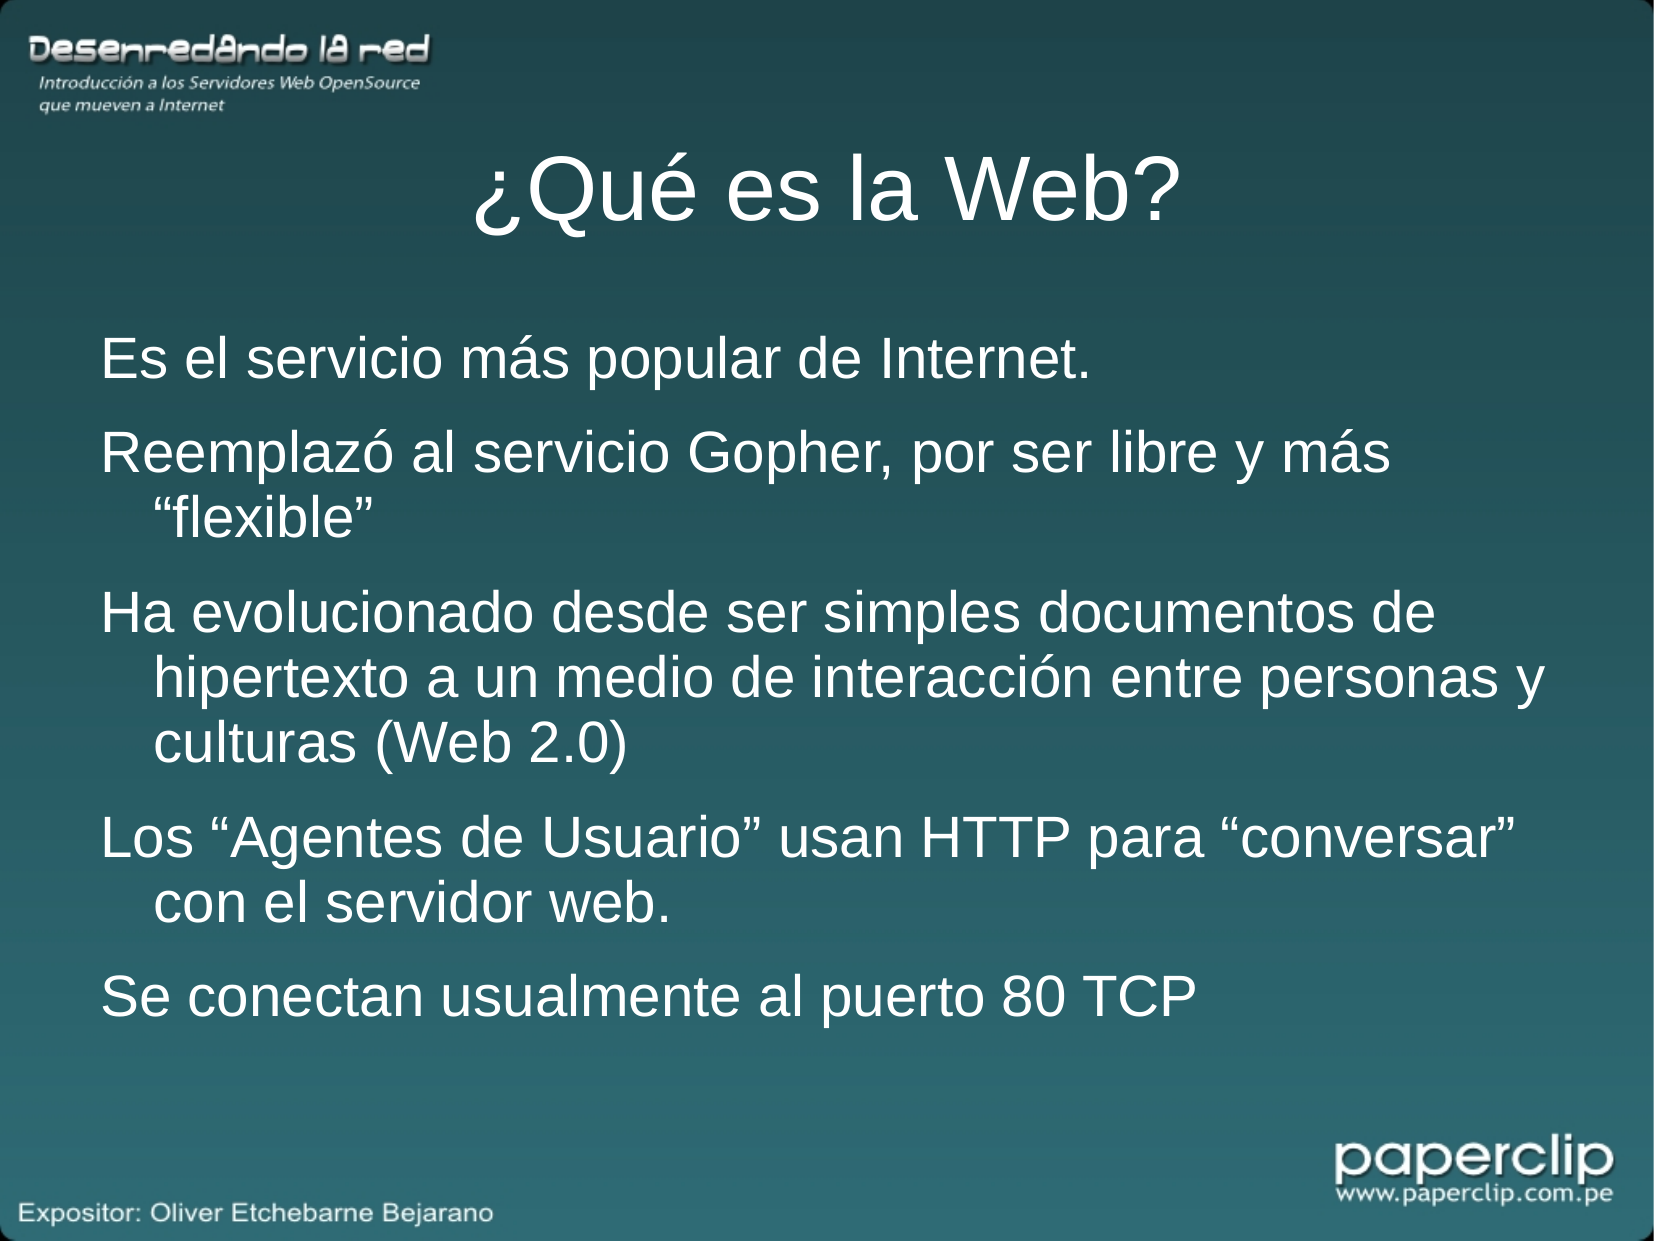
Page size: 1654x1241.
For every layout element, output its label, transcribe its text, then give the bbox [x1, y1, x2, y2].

list Es el servicio más popular de Internet. Reemplazó al servicio Gopher, por ser libre y más “flexible” Ha evolucionado desde ser simples documentos de hipertexto a un medio de interacción entre personas y culturas (Web 2.0) Los “Agentes de Usuario” usan HTTP para “conversar” con el servidor web. Se conectan usualmente al puerto 80 TCP [82, 325, 1571, 1130]
title ¿Qué es la Web? [82, 92, 1571, 285]
picture [0, 0, 1654, 1241]
